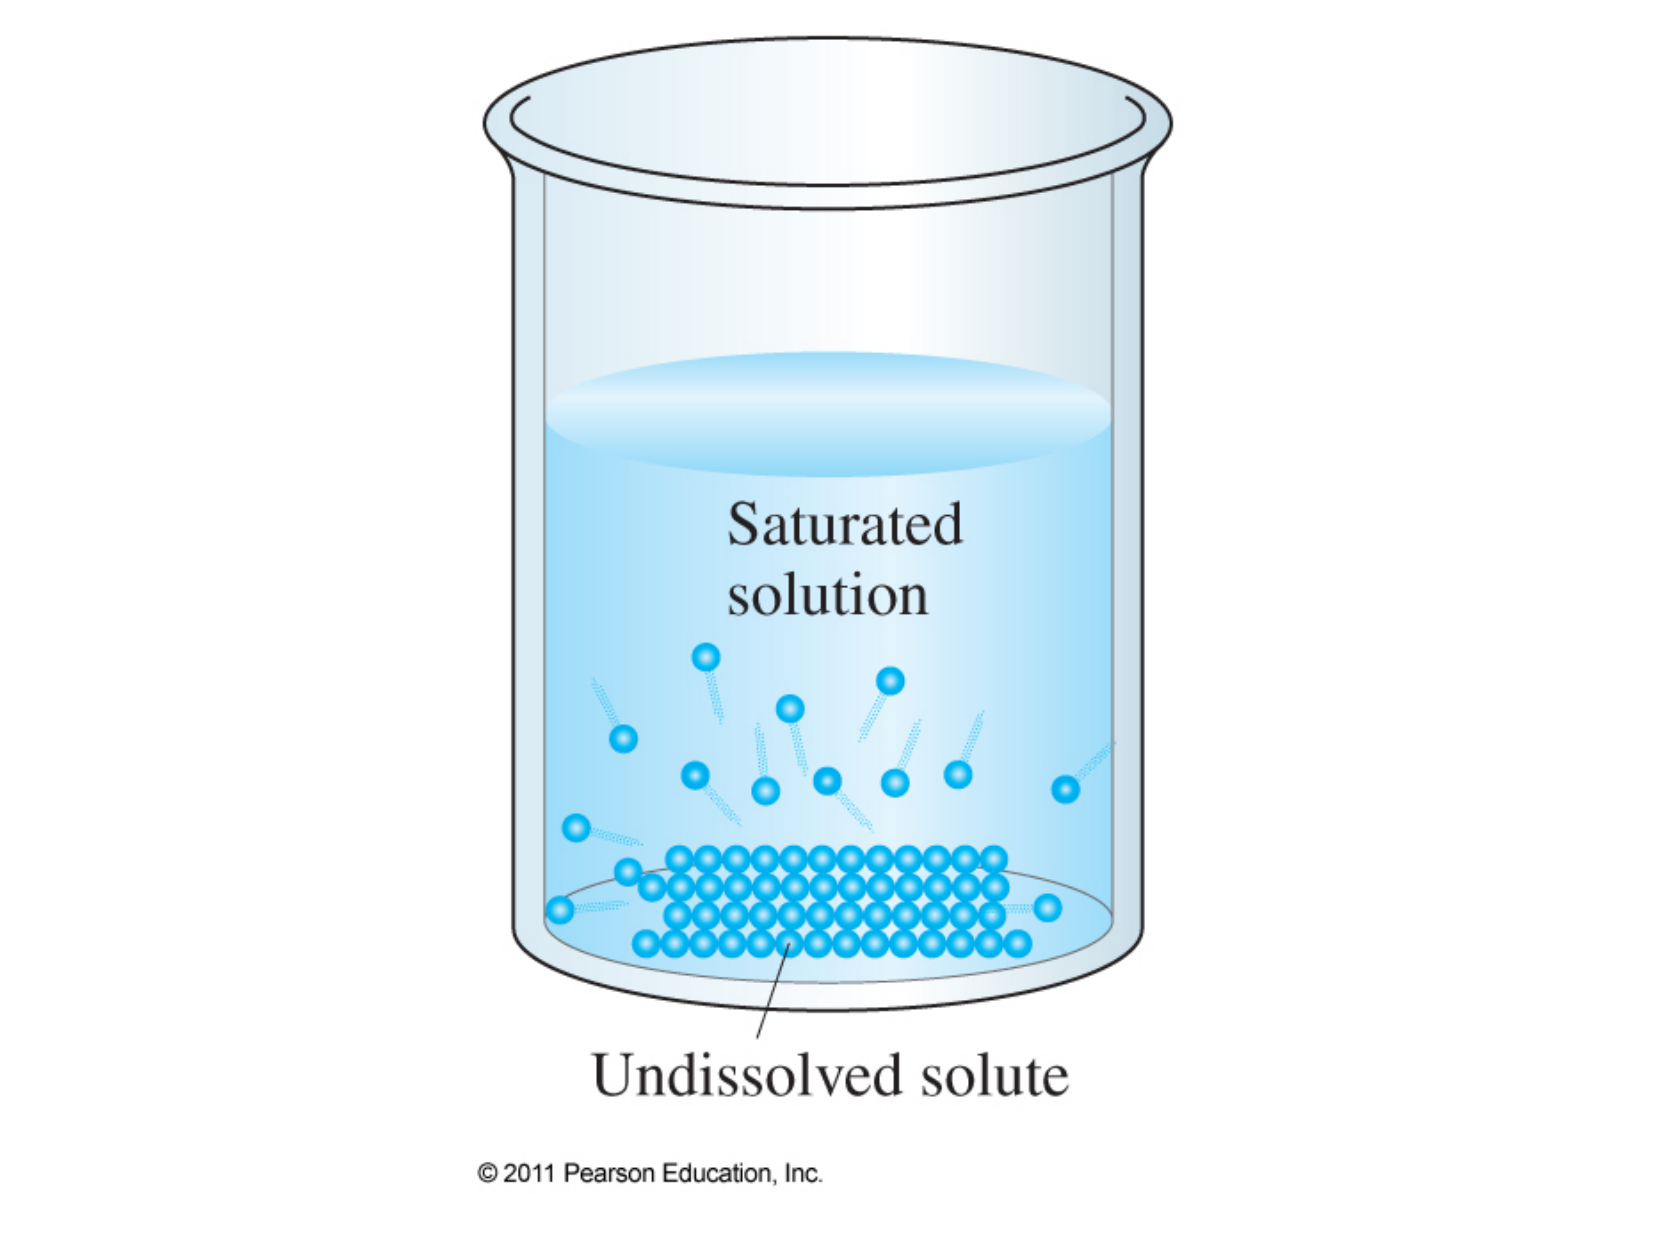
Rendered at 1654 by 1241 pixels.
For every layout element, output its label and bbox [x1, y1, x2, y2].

picture [444, 0, 1209, 1241]
